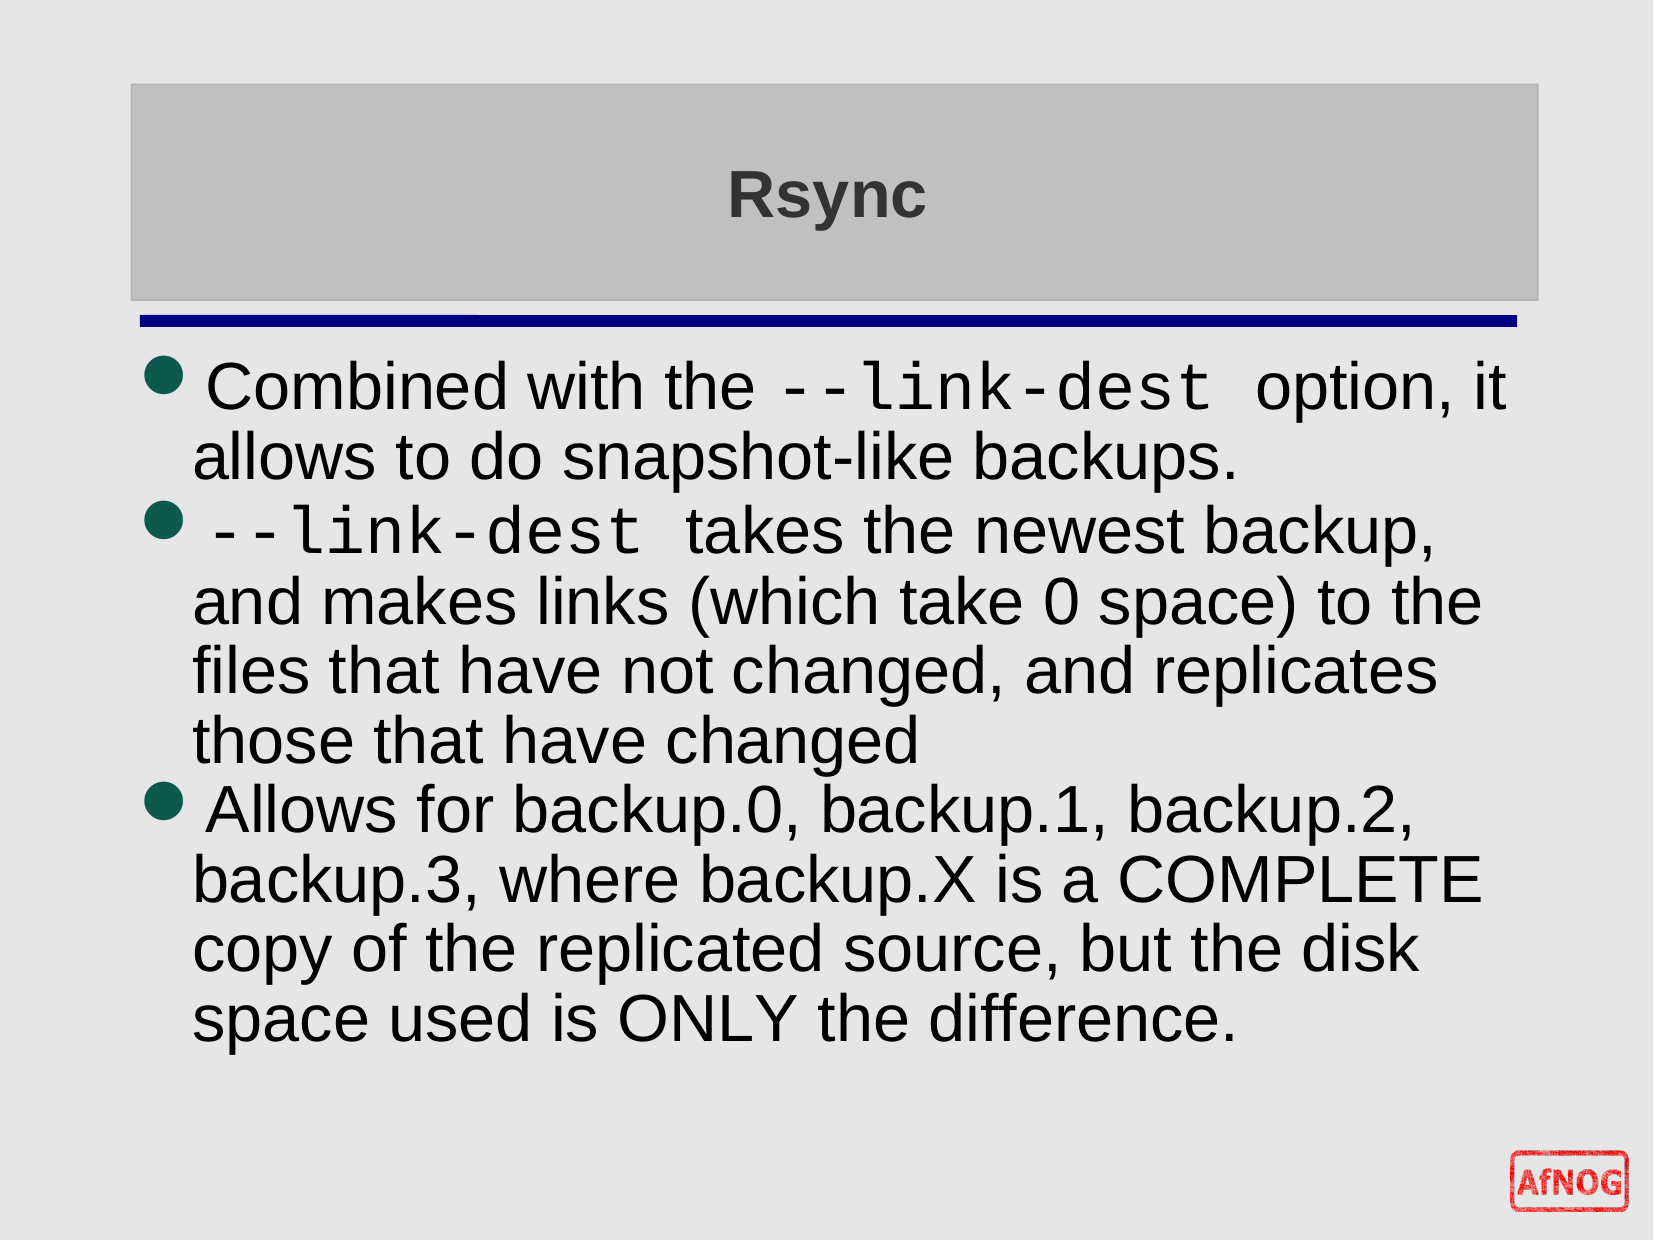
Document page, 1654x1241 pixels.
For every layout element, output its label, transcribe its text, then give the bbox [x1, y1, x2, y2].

text_box Combined with the --link-dest option, it allows to do snapshot-like backups. --link-dest takes the newest backup, and makes links (which take 0 space) to the files that have not changed, and replicates those that have changed Allows for backup.0, backup.1, backup.2, backup.3, where backup.X is a COMPLETE copy of the replicated source, but the disk space used is ONLY the difference. [121, 344, 1534, 1169]
picture [1510, 1150, 1629, 1212]
text_box Rsync [121, 91, 1534, 299]
